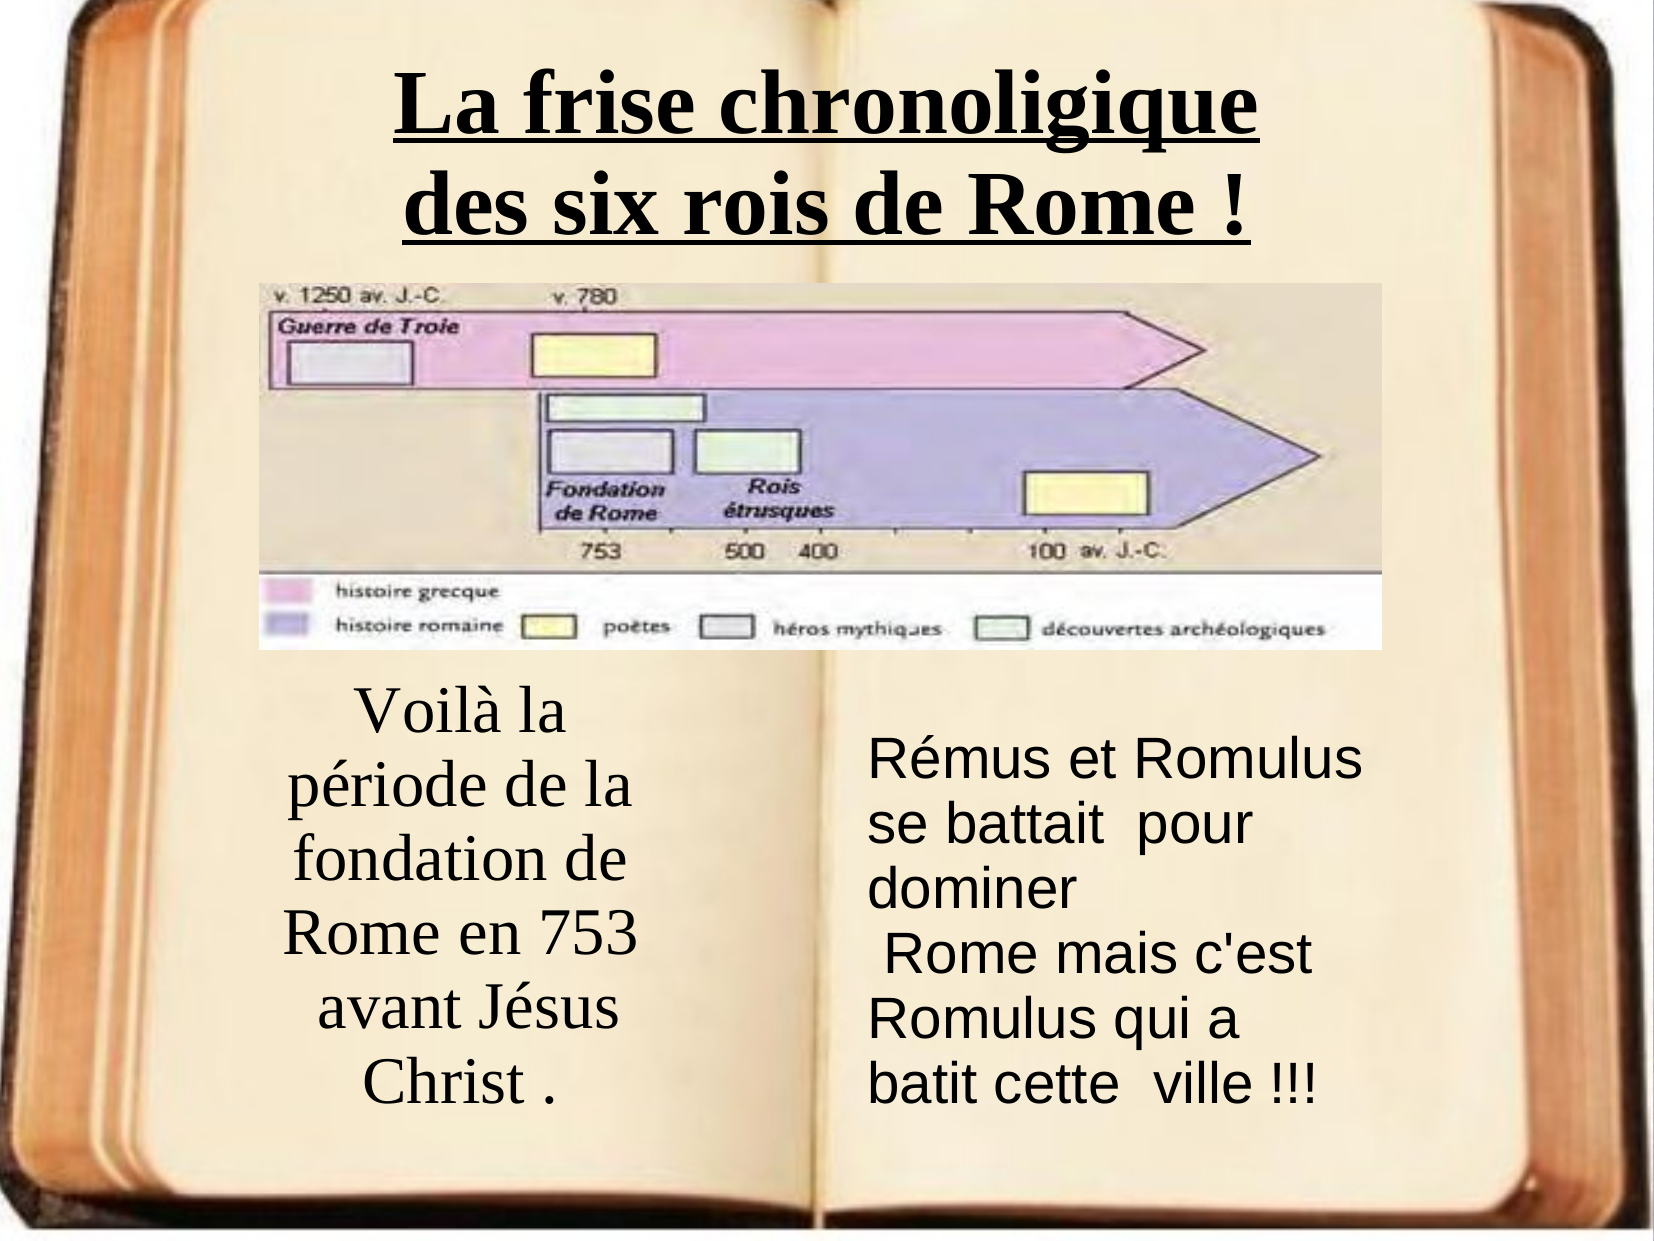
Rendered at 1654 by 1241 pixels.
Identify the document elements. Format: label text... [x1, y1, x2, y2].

text_box Rémus et Romulus se battait pour dominer Rome mais c'est Romulus qui a batit cette ville !!! [852, 718, 1382, 1123]
subtitle Voilà la période de la fondation de Rome en 753 avant Jésus Christ . [271, 673, 650, 1192]
title La frise chronoligique des six rois de Rome ! [82, 49, 1571, 257]
picture [0, 0, 1654, 1241]
